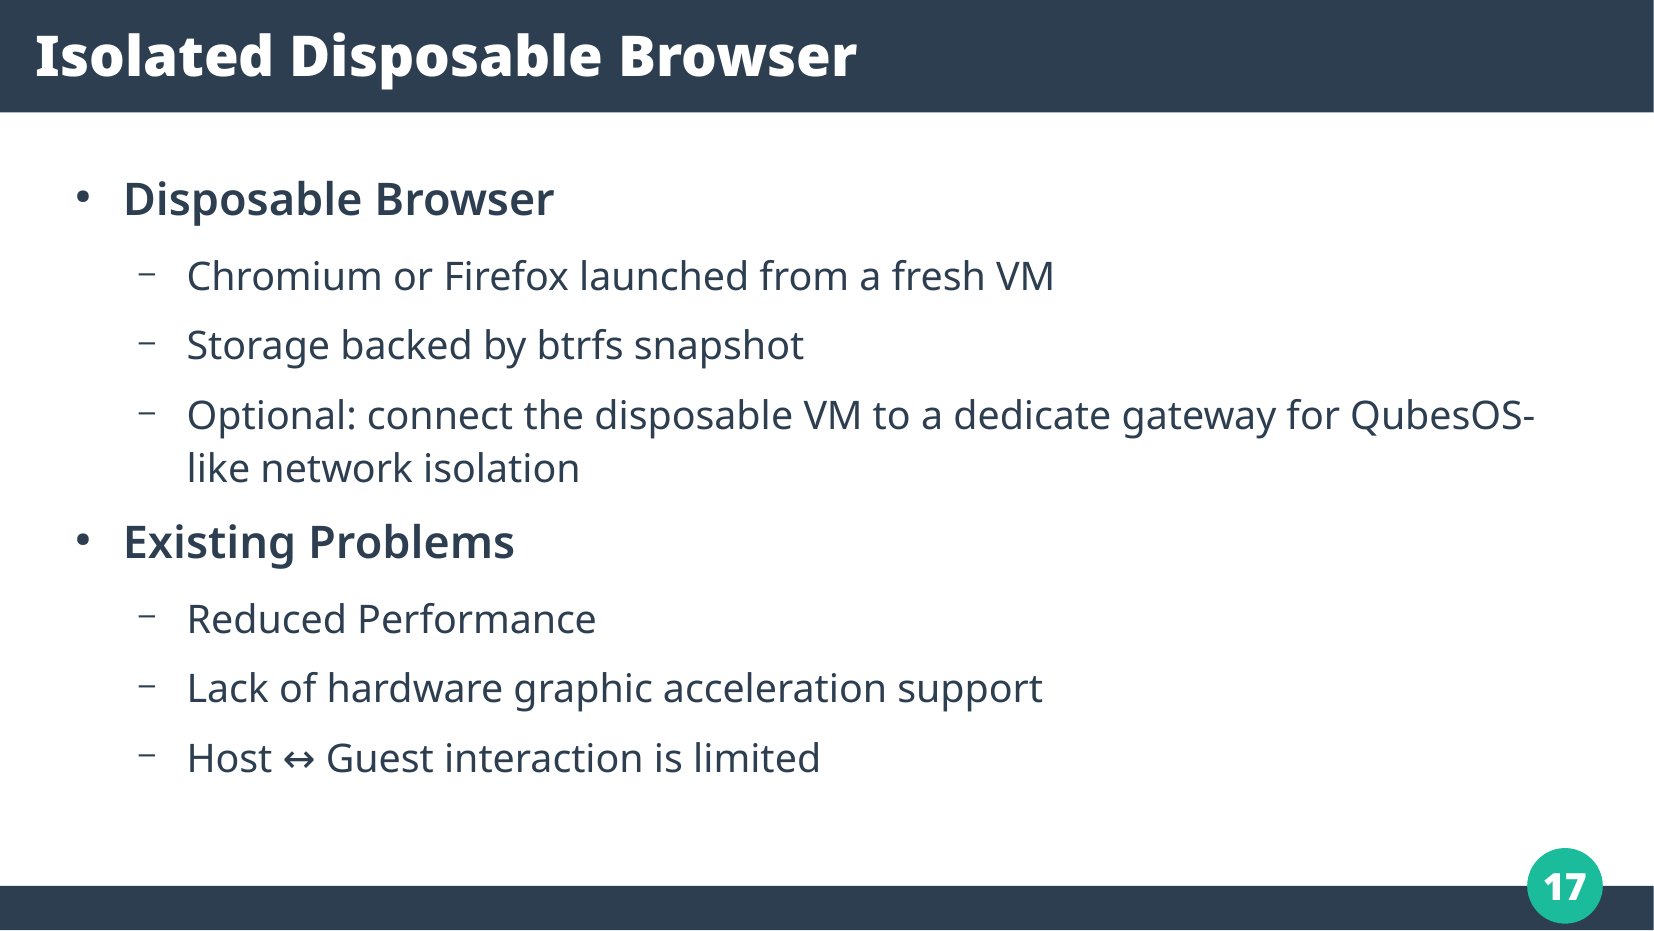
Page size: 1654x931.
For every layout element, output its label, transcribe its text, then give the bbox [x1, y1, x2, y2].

title Isolated Disposable Browser [35, 0, 1571, 114]
list Disposable Browser Chromium or Firefox launched from a fresh VM Storage backed by btrfs snapshot Optional: connect the disposable VM to a dedicate gateway for QubesOS-like network isolation Existing Problems Reduced Performance Lack of hardware graphic acceleration support Host ↔ Guest interaction is limited [59, 167, 1595, 788]
